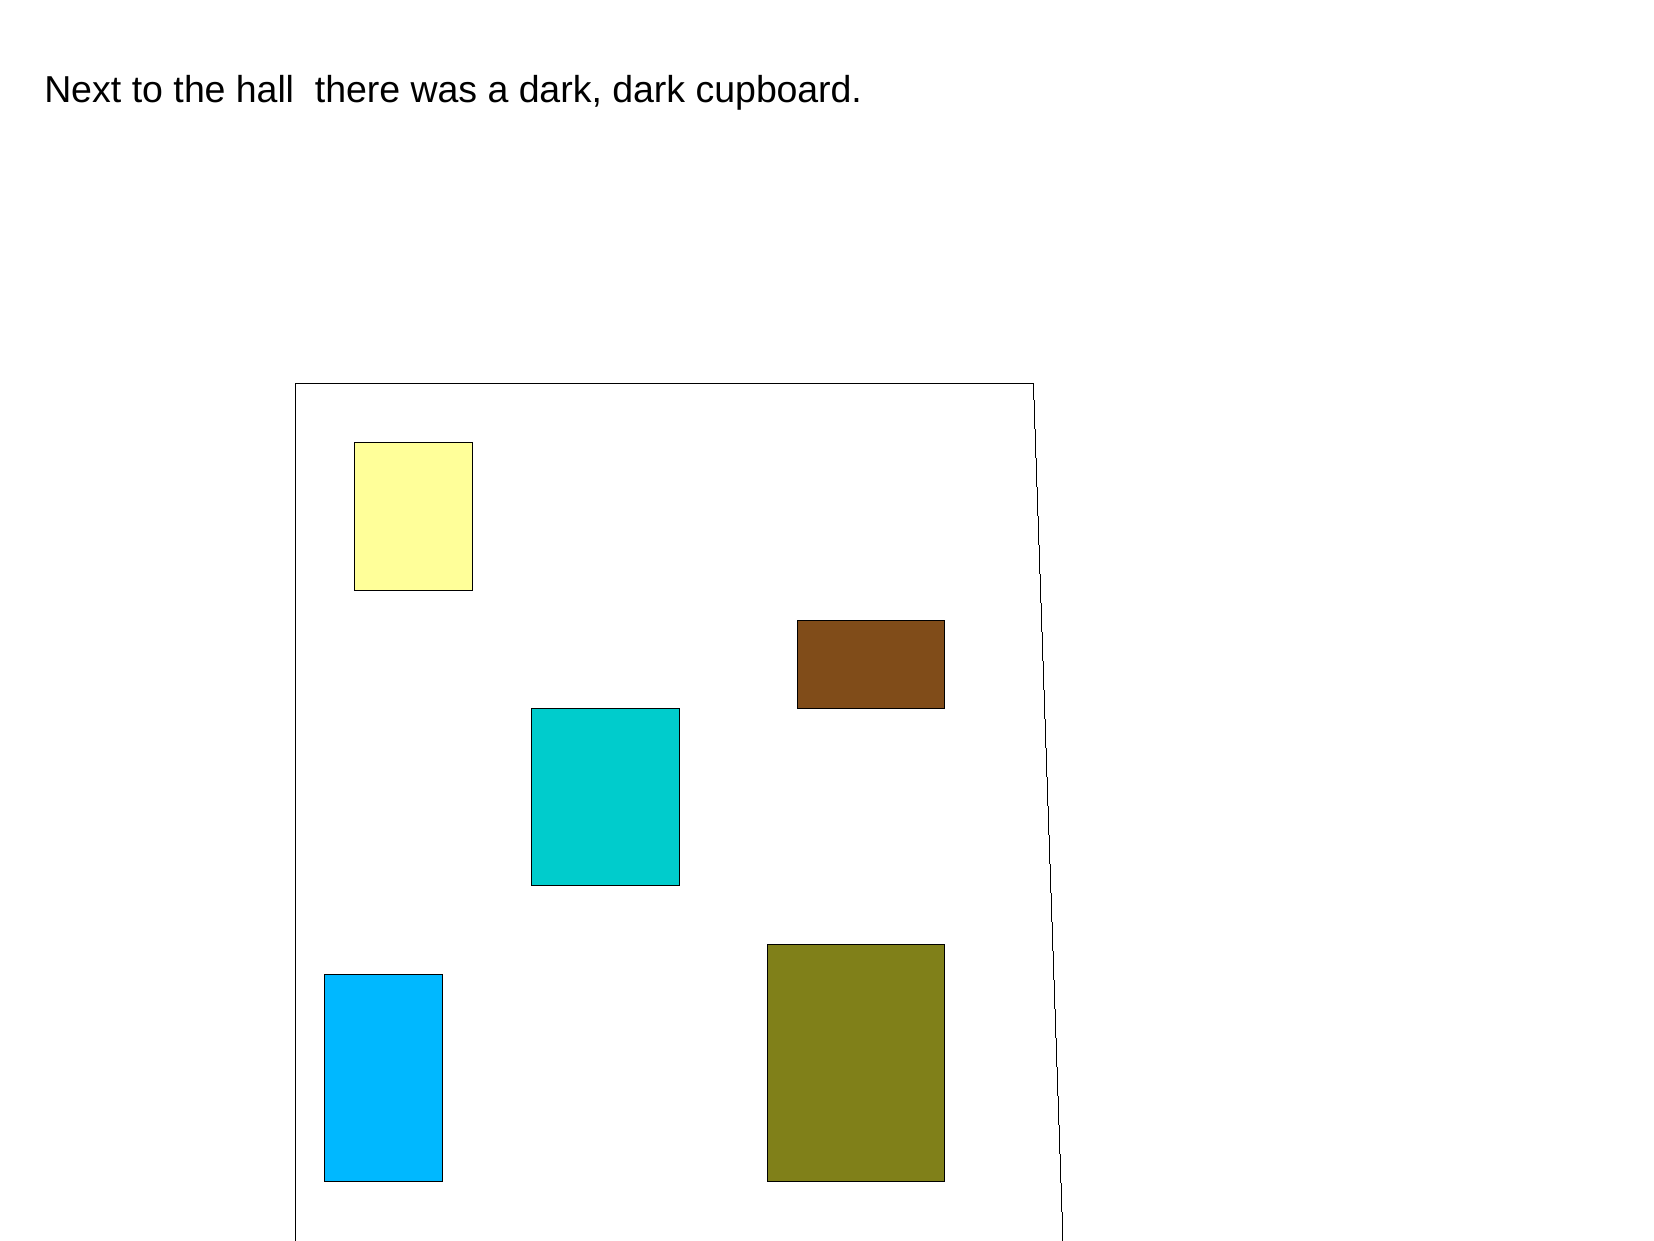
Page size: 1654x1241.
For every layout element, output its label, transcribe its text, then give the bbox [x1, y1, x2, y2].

text_box Next to the hall there was a dark, dark cupboard. [29, 61, 916, 119]
text_box [767, 944, 945, 1182]
text_box [797, 620, 945, 709]
text_box [354, 442, 473, 591]
text_box [531, 708, 680, 886]
text_box [324, 974, 443, 1182]
